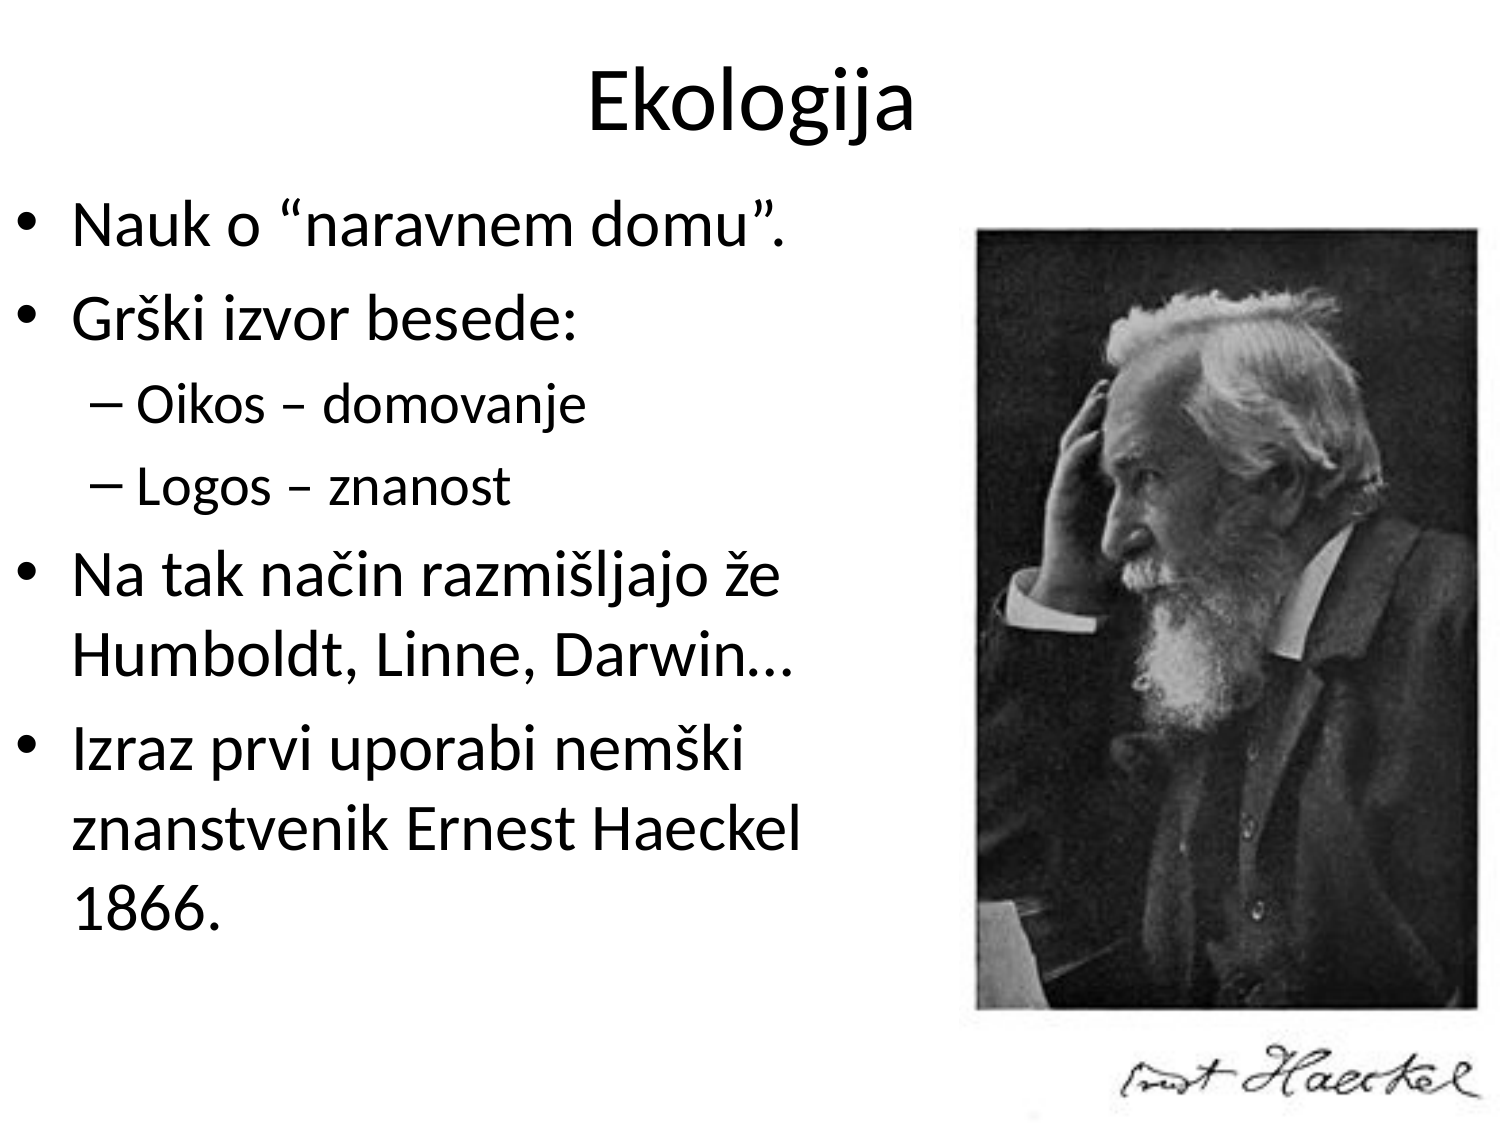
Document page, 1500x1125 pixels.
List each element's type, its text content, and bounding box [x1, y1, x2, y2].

list Nauk o “naravnem domu”. Grški izvor besede: Oikos – domovanje Logos – znanost Na tak način razmišljajo že Humboldt, Linne, Darwin… Izraz prvi uporabi nemški znanstvenik Ernest Haeckel 1866. [0, 172, 975, 1125]
picture [959, 207, 1500, 1125]
title Ekologija [76, 0, 1427, 188]
